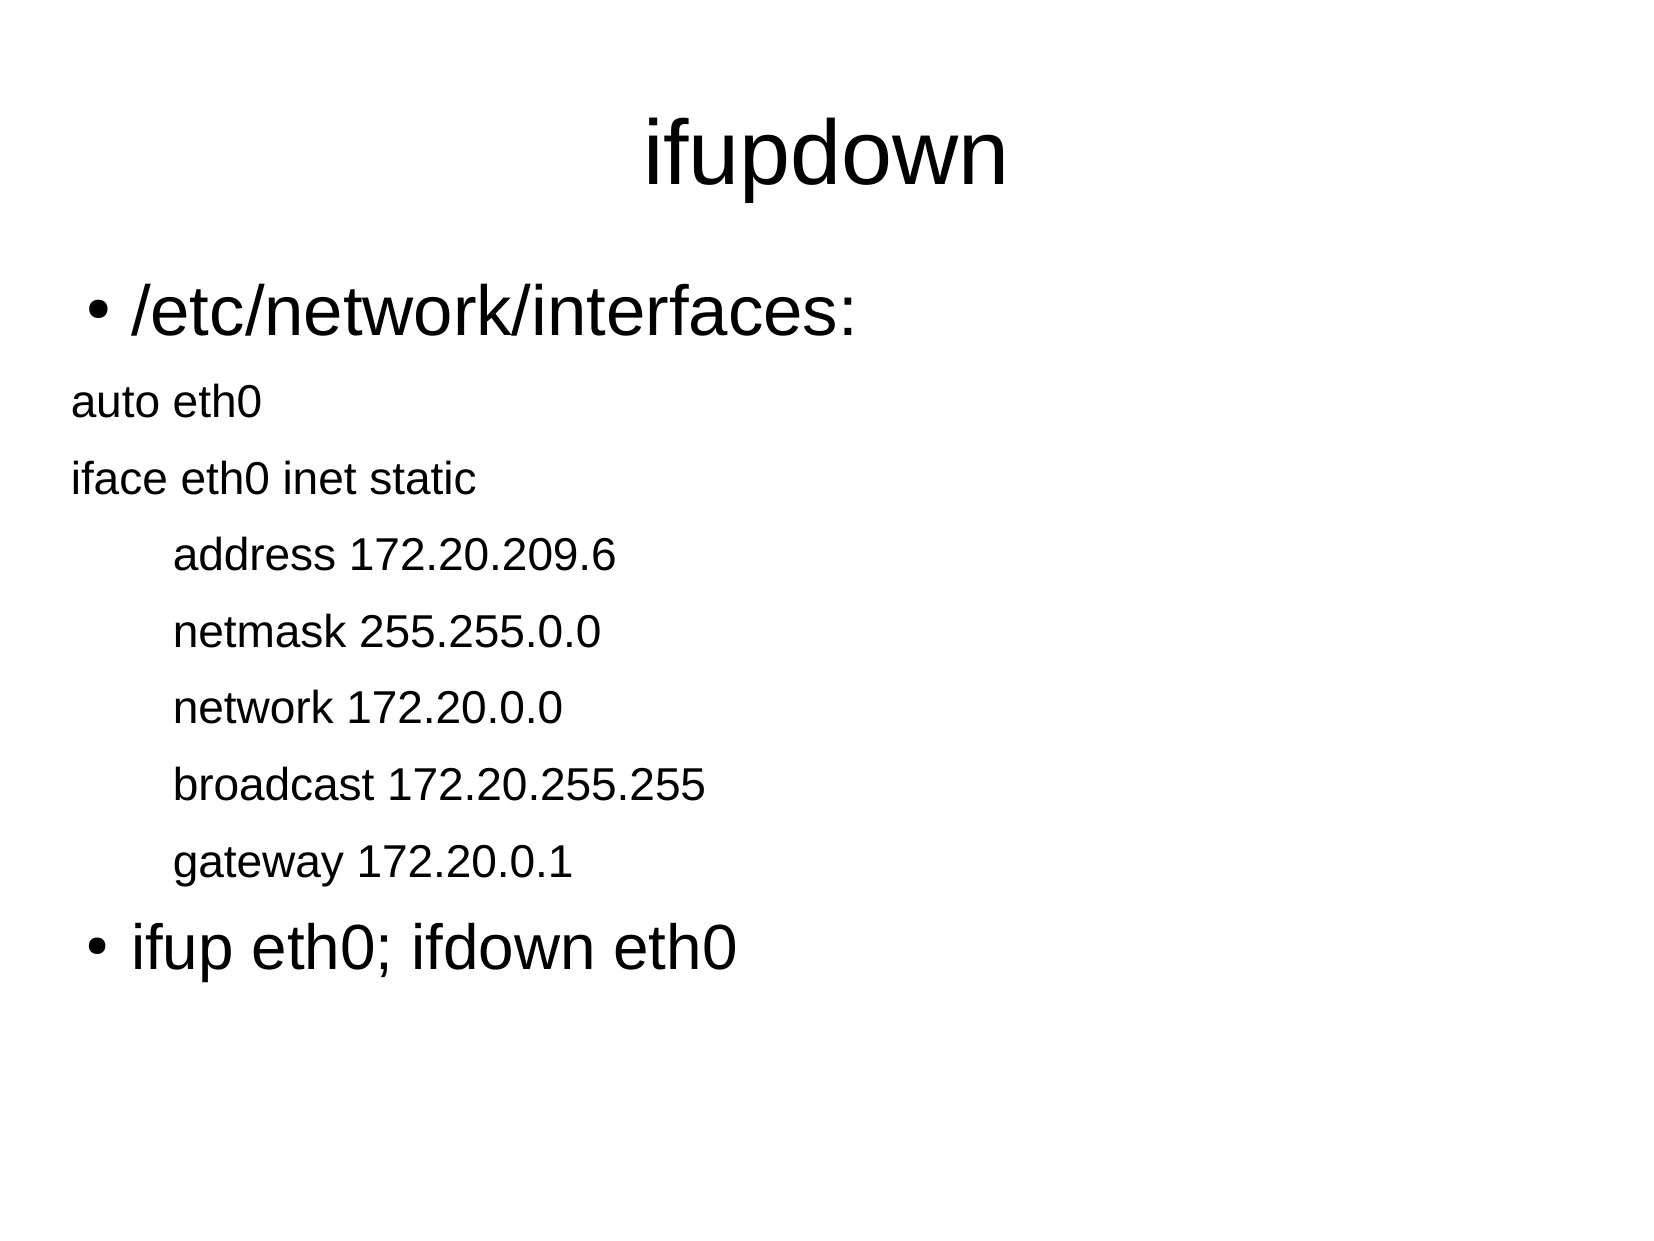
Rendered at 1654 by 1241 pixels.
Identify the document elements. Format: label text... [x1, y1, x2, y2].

title ifupdown [82, 49, 1571, 257]
list /etc/network/interfaces: auto eth0 iface eth0 inet static address 172.20.209.6 netmask 255.255.0.0 network 172.20.0.0 broadcast 172.20.255.255 gateway 172.20.0.1 ifup eth0; ifdown eth0 [70, 271, 1559, 991]
